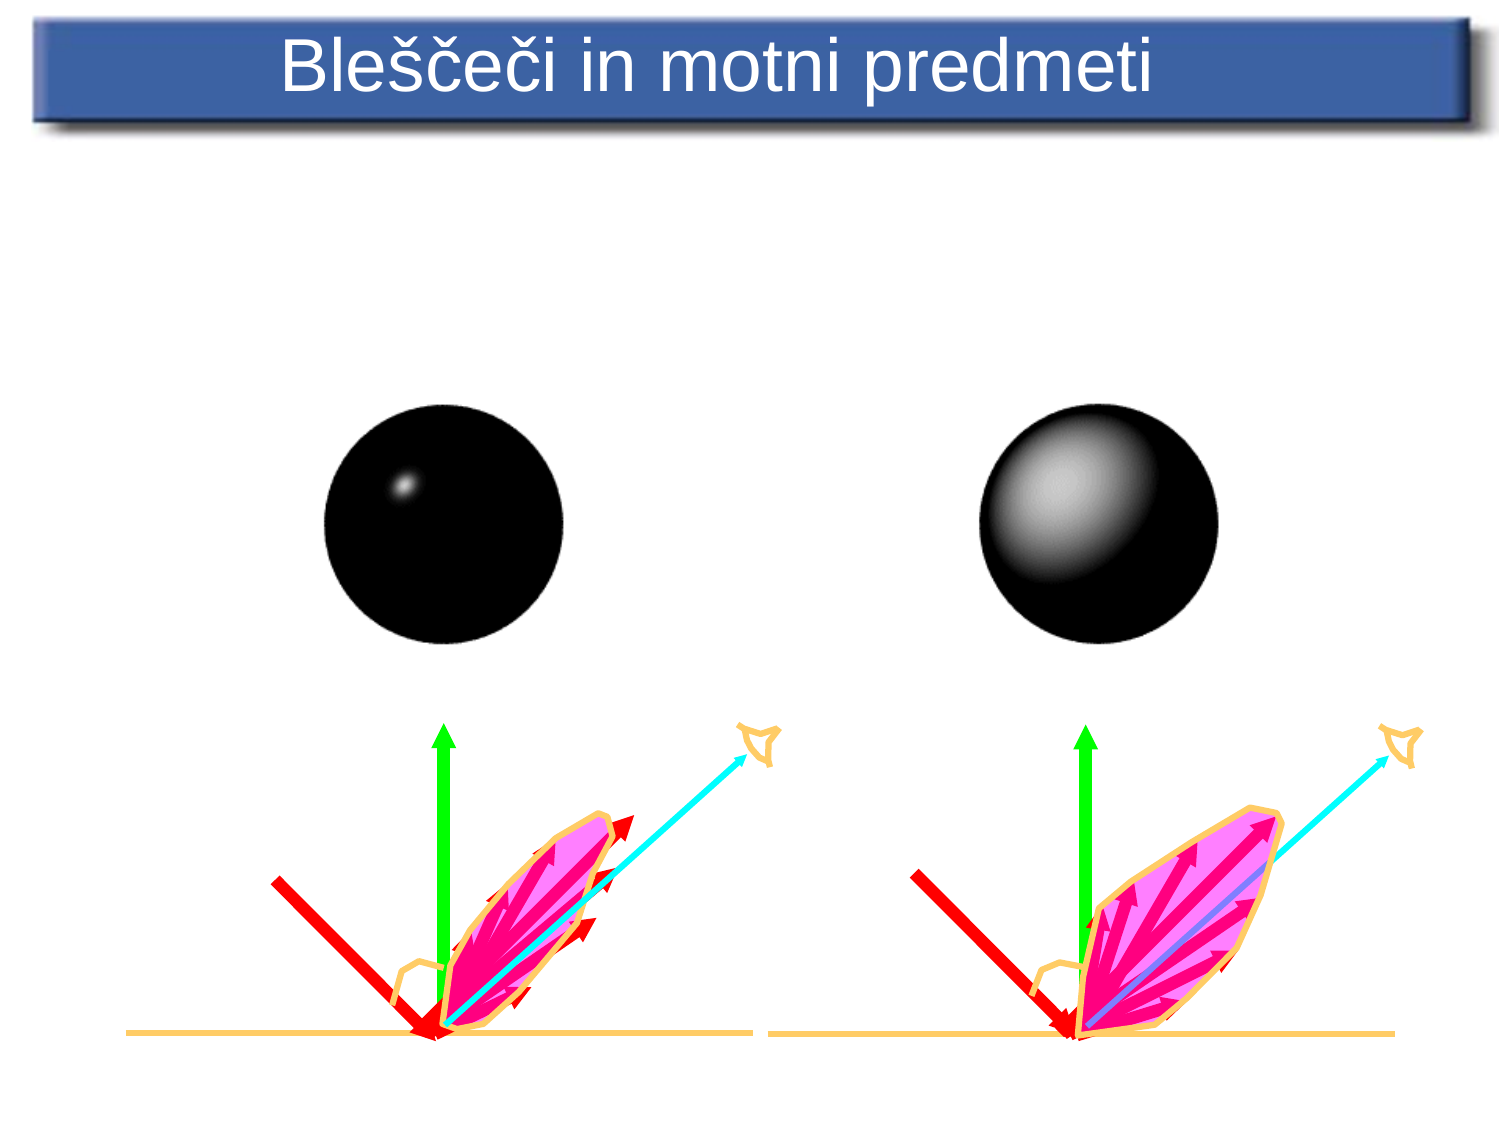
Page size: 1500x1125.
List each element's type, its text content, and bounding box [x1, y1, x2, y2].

picture [301, 369, 592, 682]
picture [31, 14, 1499, 142]
text_box [442, 813, 613, 1022]
text_box [1077, 807, 1282, 1036]
text_box [449, 907, 583, 1030]
text_box Bleščeči in motni predmeti [46, 34, 1388, 115]
picture [942, 368, 1233, 682]
